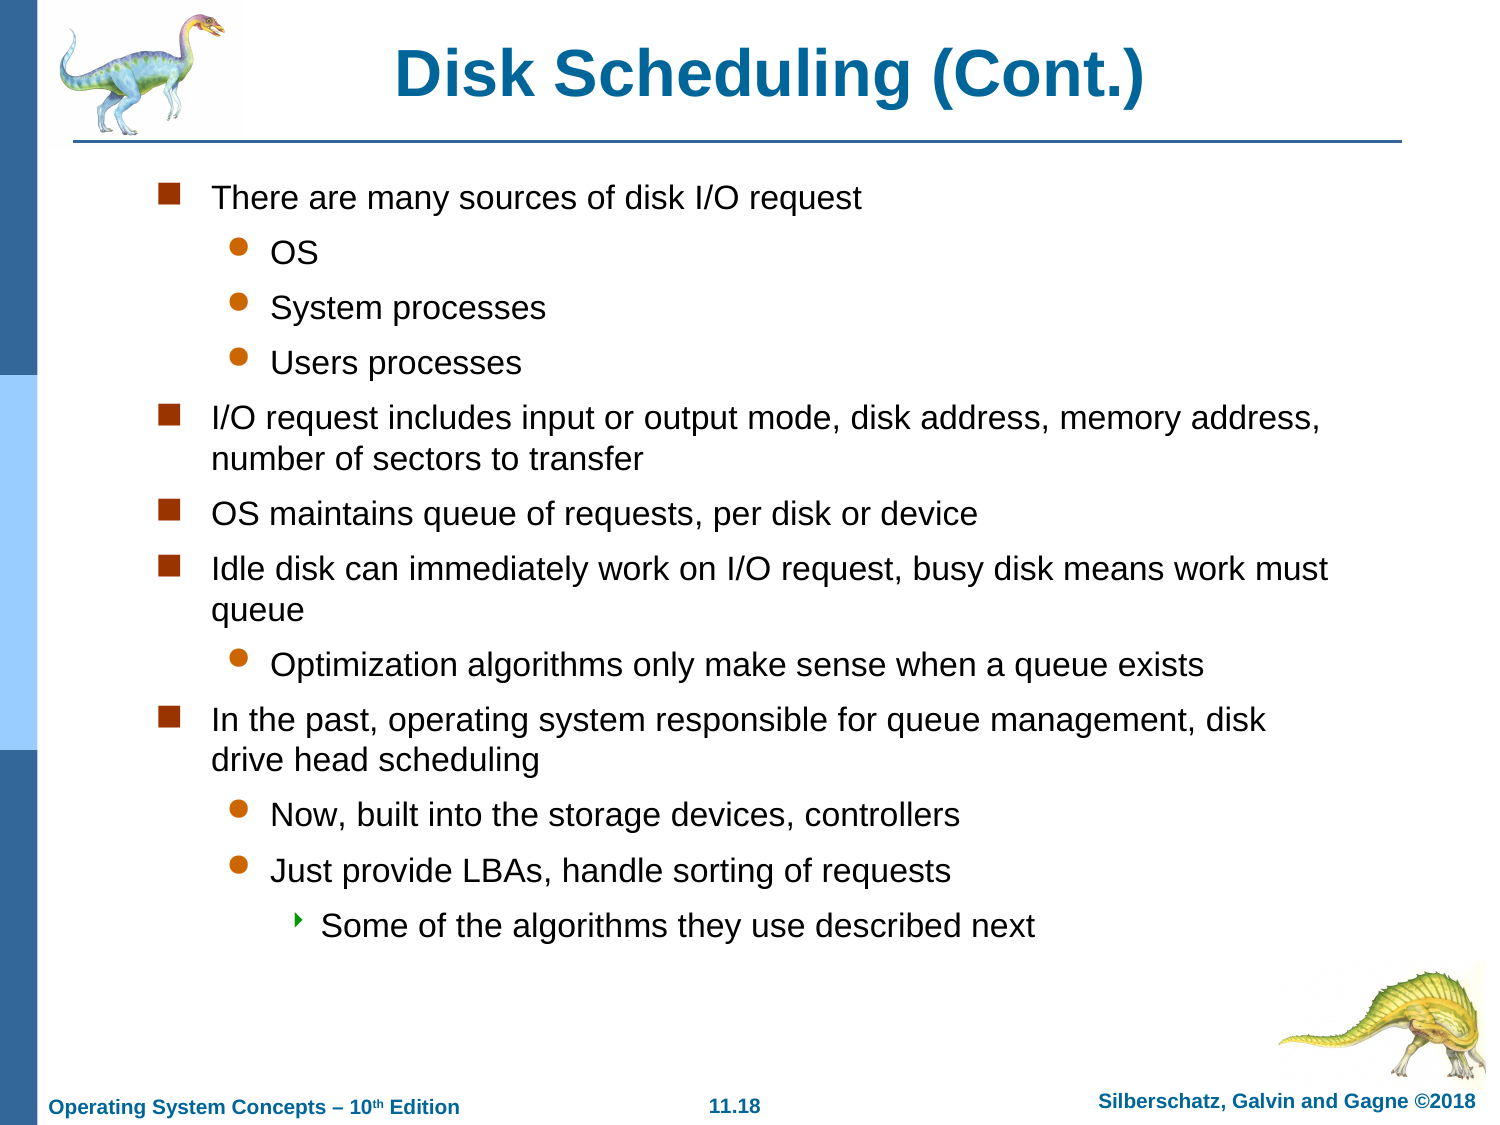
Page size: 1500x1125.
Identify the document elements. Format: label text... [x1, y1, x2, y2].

picture [1415, 1093, 1423, 1098]
picture [46, 0, 243, 149]
list There are many sources of disk I/O request OS System processes Users processes I/O request includes input or output mode, disk address, memory address, number of sectors to transfer OS maintains queue of requests, per disk or device Idle disk can immediately work on I/O request, busy disk means work must queue Optimization algorithms only make sense when a queue exists In the past, operating system responsible for queue management, disk drive head scheduling Now, built into the storage devices, controllers Just provide LBAs, handle sorting of requests Some of the algorithms they use described next [145, 167, 1359, 953]
title Disk Scheduling (Cont.) [116, 23, 1426, 118]
picture [1275, 959, 1486, 1090]
